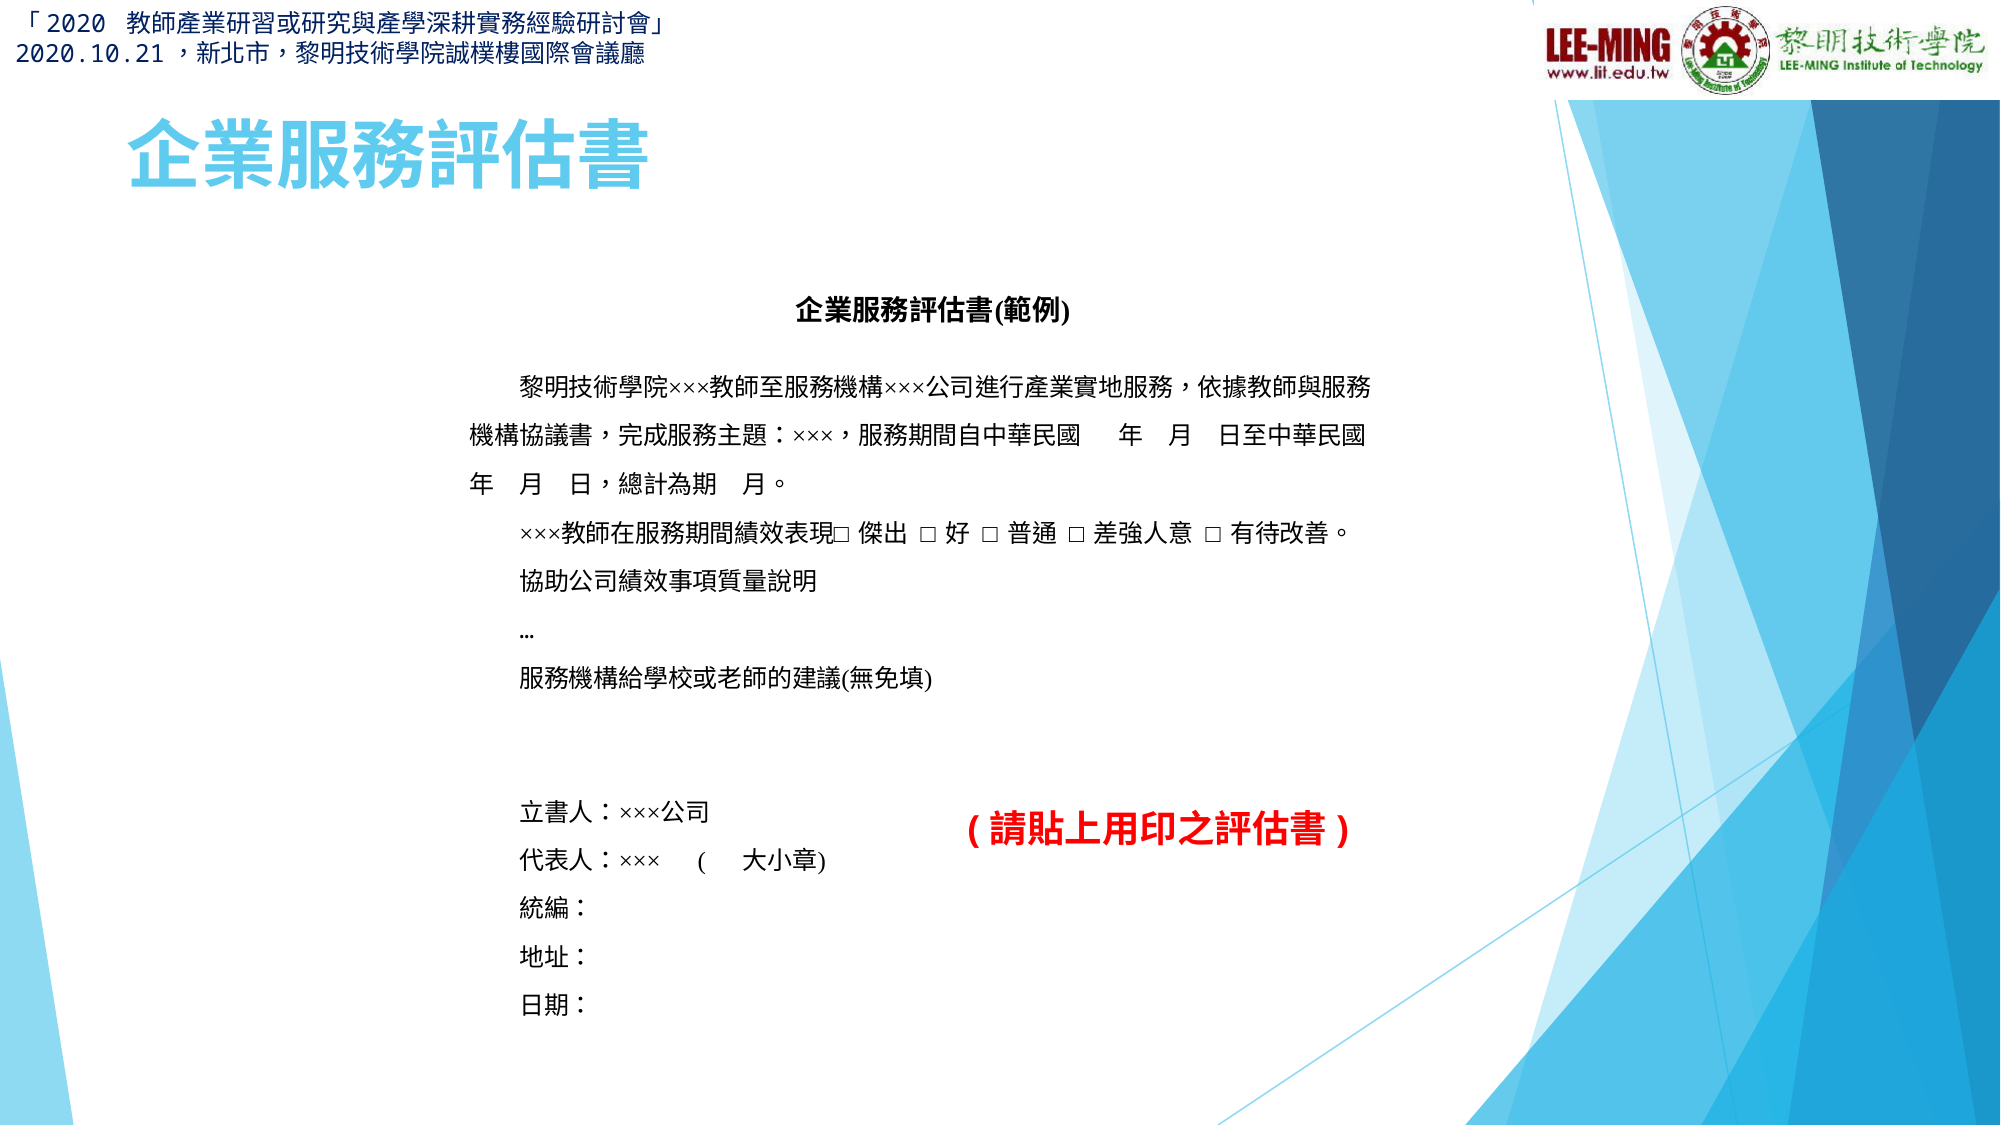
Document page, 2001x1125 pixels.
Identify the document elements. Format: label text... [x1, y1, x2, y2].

picture [469, 293, 1399, 1041]
text_box (請貼上用印之評估書) [953, 797, 1364, 857]
title 企業服務評估書 [111, 99, 1522, 317]
